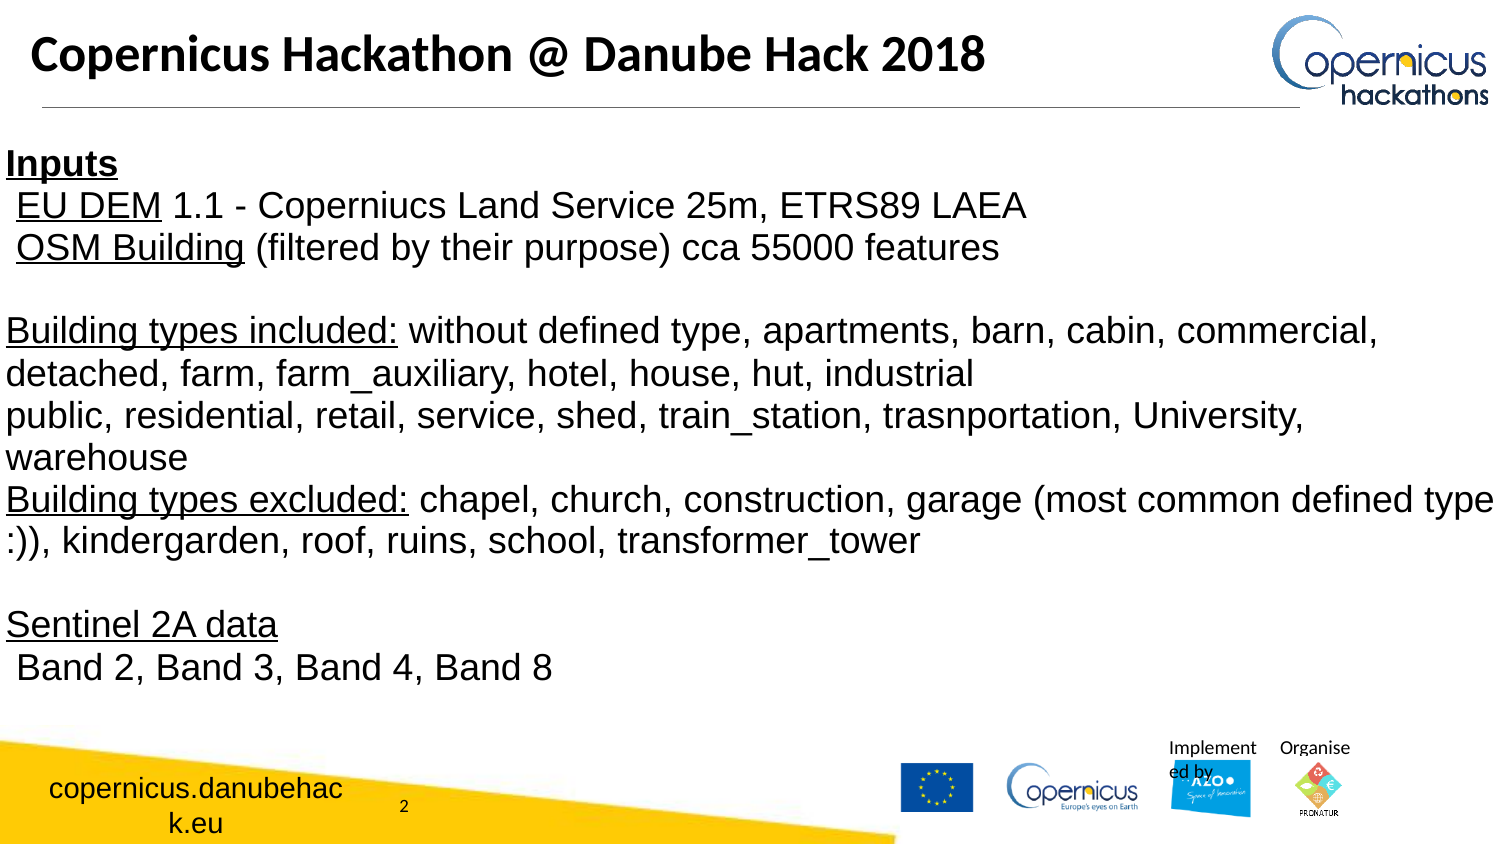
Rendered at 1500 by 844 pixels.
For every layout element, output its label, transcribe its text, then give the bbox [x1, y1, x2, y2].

text_box Inputs EU DEM 1.1 - Coperniucs Land Service 25m, ETRS89 LAEA OSM Building (filtered by their purpose) cca 55000 features Building types included: without defined type, apartments, barn, cabin, commercial, detached, farm, farm_auxiliary, hotel, house, hut, industrial public, residential, retail, service, shed, train_station, trasnportation, University, warehouse Building types excluded: chapel, church, construction, garage (most common defined type :)), kindergarden, roof, ruins, school, transformer_tower Sentinel 2A data Band 2, Band 3, Band 4, Band 8 [0, 134, 1500, 698]
title Copernicus Hackathon @ Danube Hack 2018 [15, 23, 1288, 86]
footer copernicus.danubehack.eu [28, 782, 365, 827]
slide_number <number> [384, 782, 722, 827]
picture [0, 725, 1252, 844]
picture [1272, 15, 1489, 105]
picture [1280, 756, 1356, 821]
